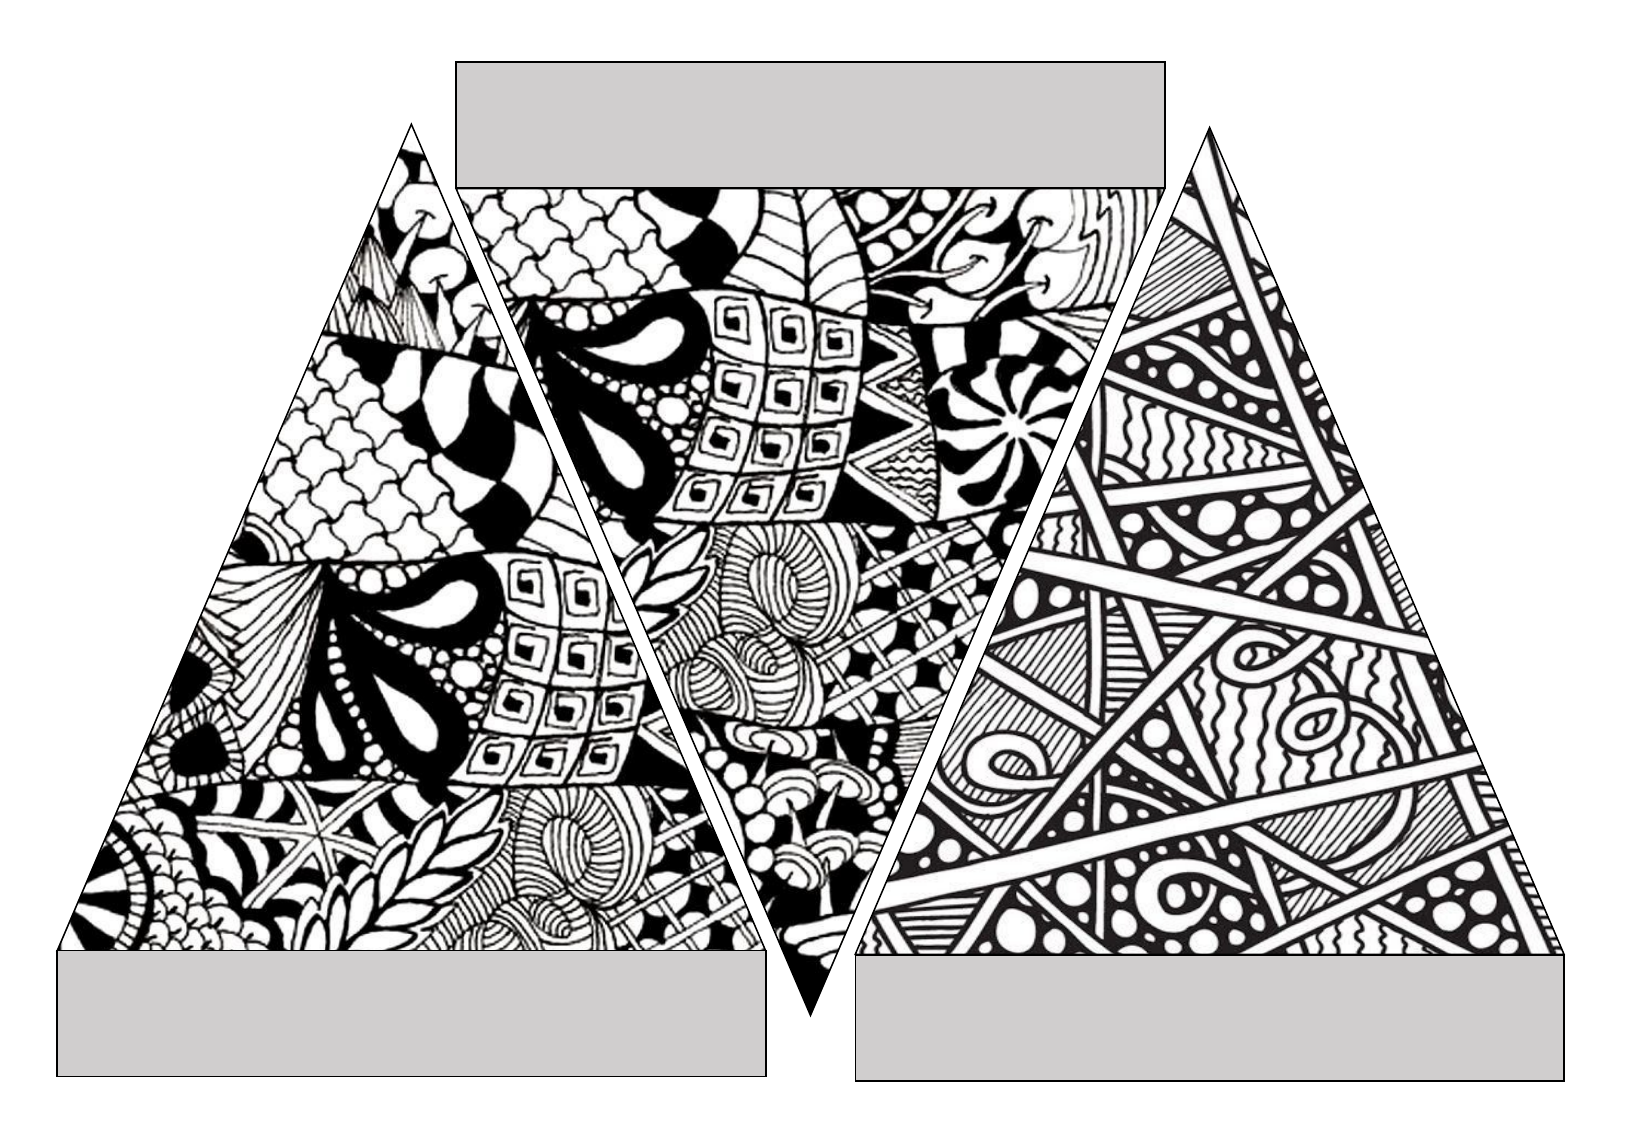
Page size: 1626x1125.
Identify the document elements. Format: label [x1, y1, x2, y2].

text_box [855, 127, 1565, 1081]
text_box [456, 62, 1165, 1016]
text_box [57, 124, 766, 1077]
